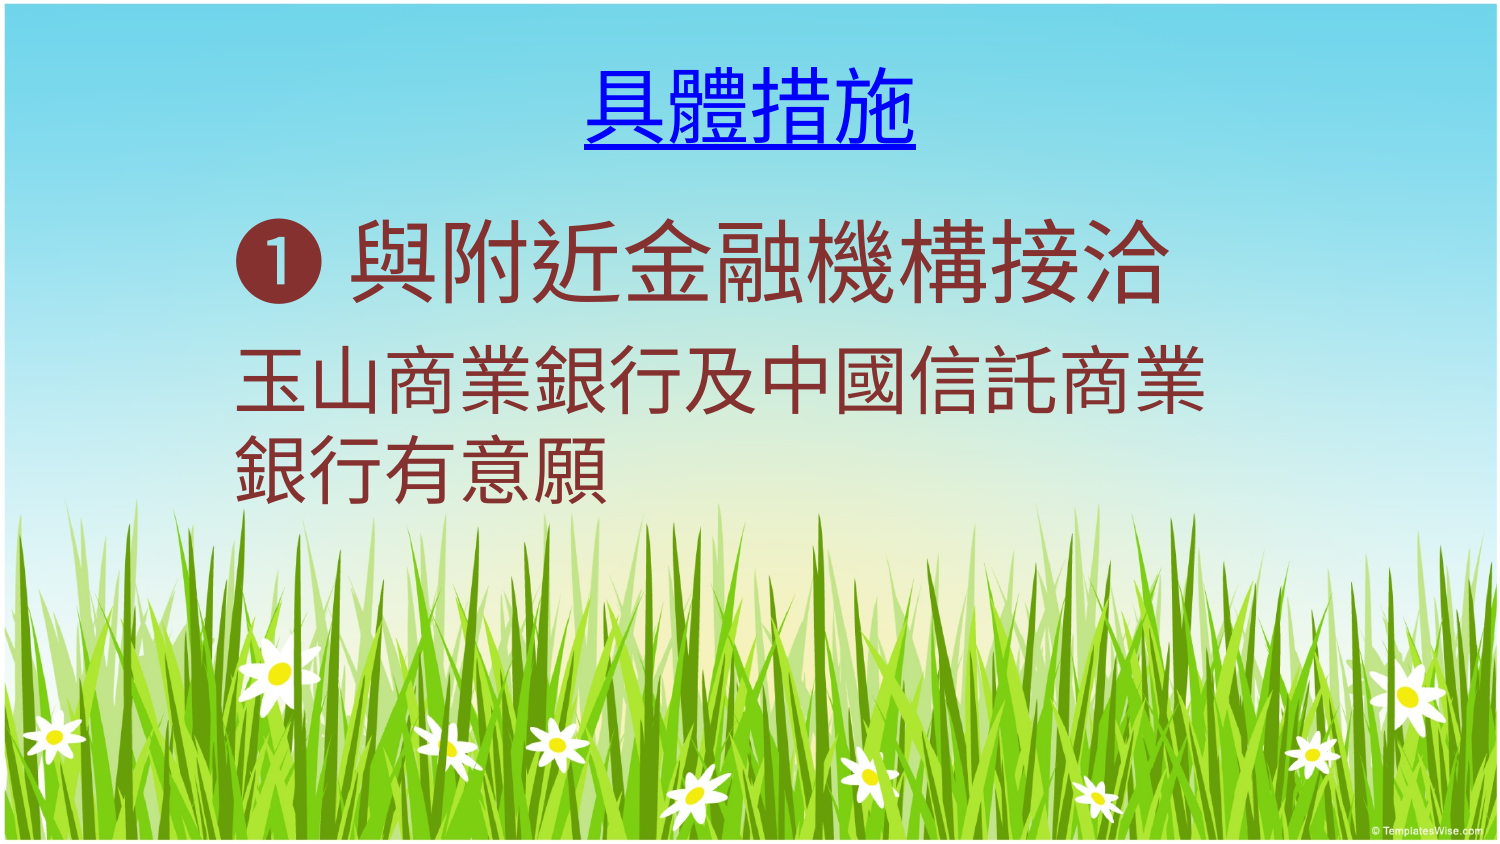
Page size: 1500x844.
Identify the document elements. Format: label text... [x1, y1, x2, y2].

title 具體措施 [75, 33, 1426, 175]
list ❶與附近金融機構接洽 玉山商業銀行及中國信託商業銀行有意願 [218, 196, 1282, 754]
picture [0, 0, 1500, 844]
